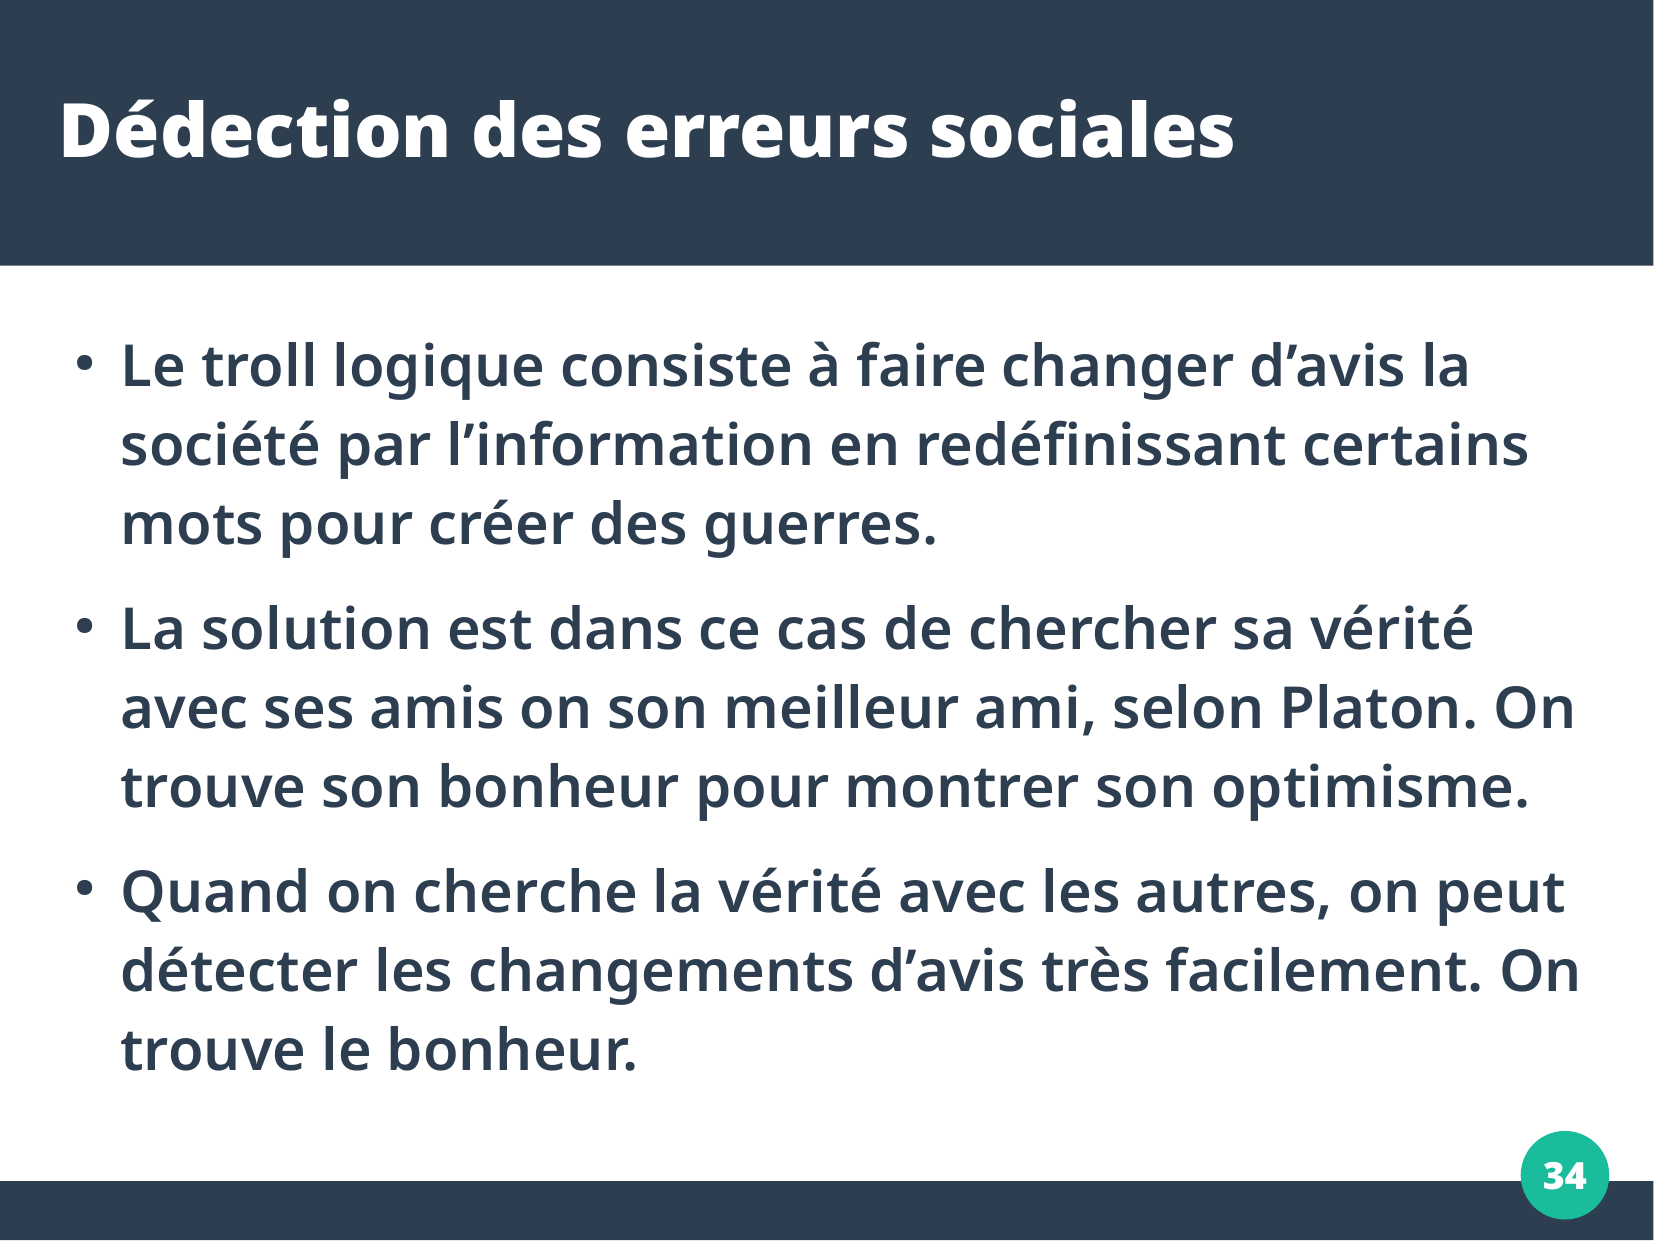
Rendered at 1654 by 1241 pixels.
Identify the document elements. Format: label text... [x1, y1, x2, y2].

title Dédection des erreurs sociales [59, 49, 1595, 207]
list Le troll logique consiste à faire changer d’avis la société par l’information en redéfinissant certains mots pour créer des guerres. La solution est dans ce cas de chercher sa vérité avec ses amis on son meilleur ami, selon Platon. On trouve son bonheur pour montrer son optimisme. Quand on cherche la vérité avec les autres, on peut détecter les changements d’avis très facilement. On trouve le bonheur. [59, 324, 1595, 1152]
